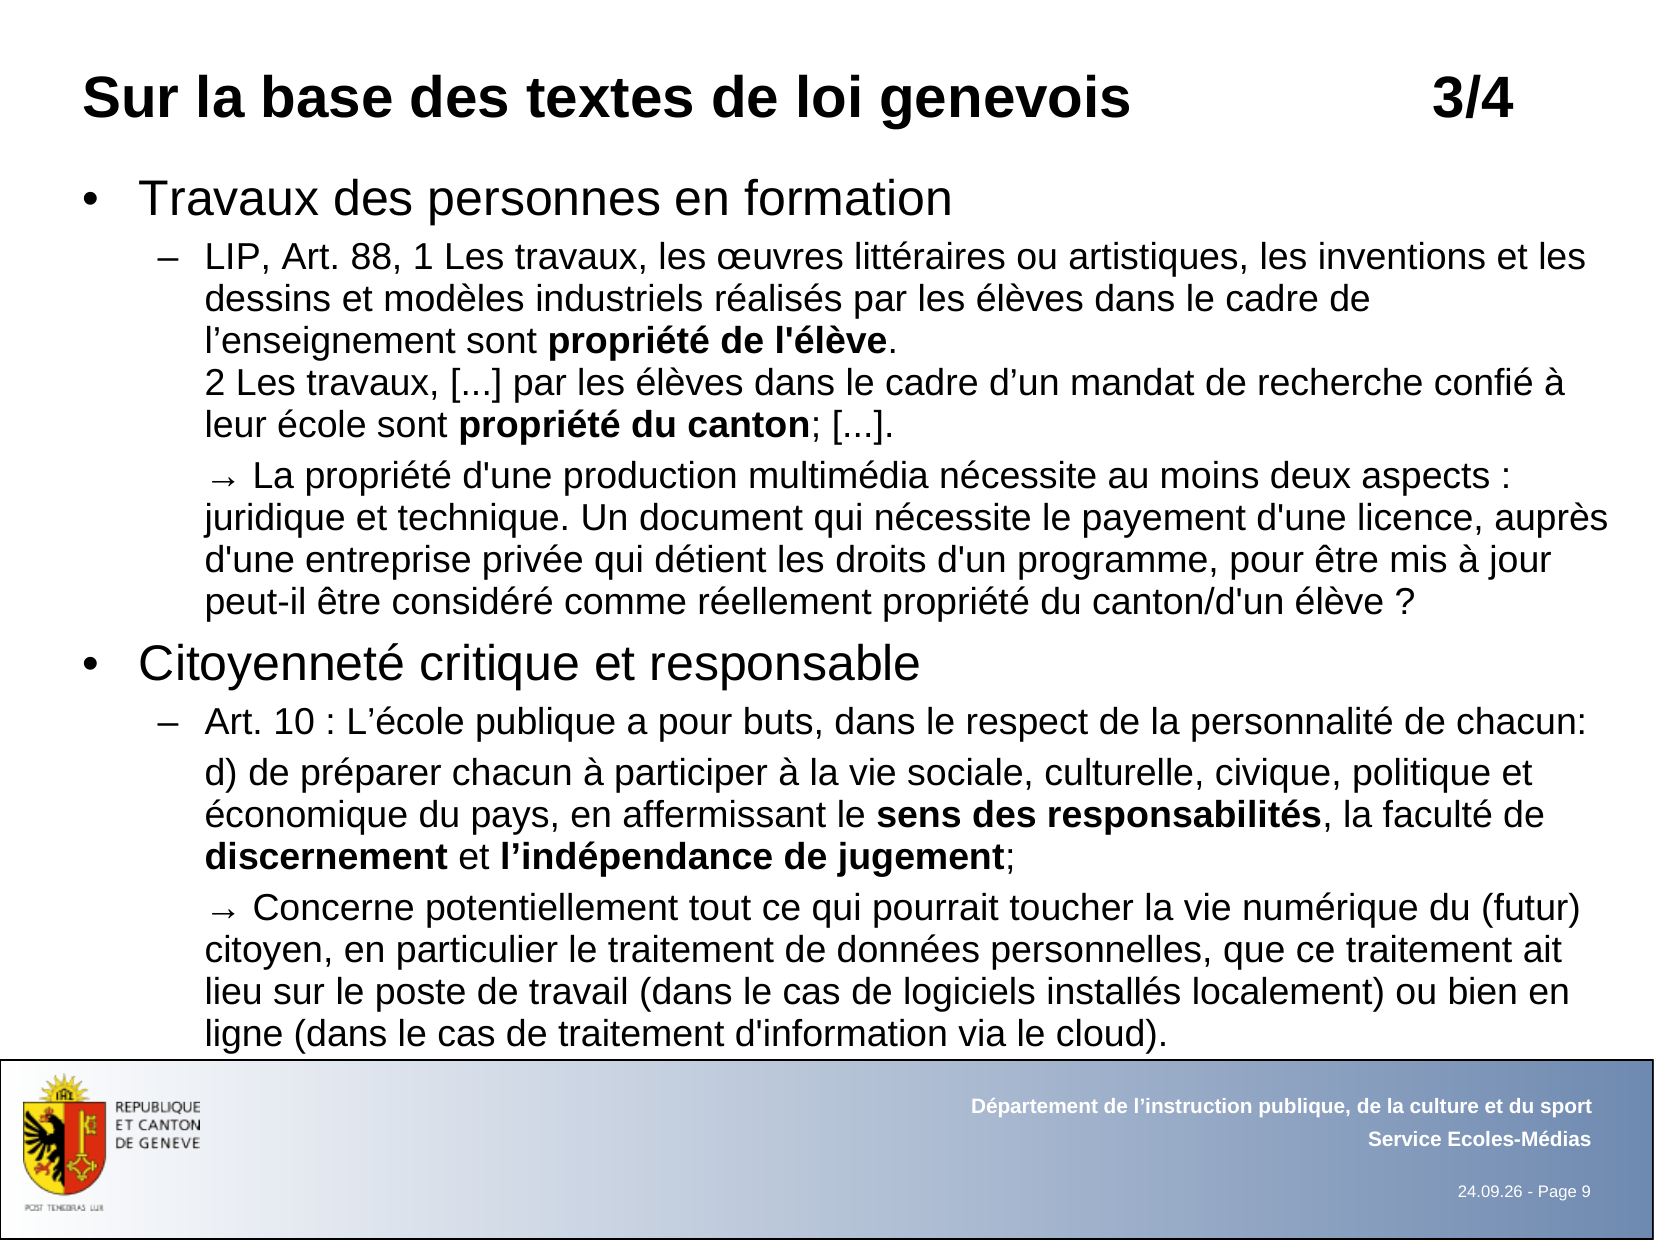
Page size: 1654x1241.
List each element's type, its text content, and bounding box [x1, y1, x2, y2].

list Travaux des personnes en formation LIP, Art. 88, 1 Les travaux, les œuvres littéraires ou artistiques, les inventions et les dessins et modèles industriels réalisés par les élèves dans le cadre de l’enseignement sont propriété de l'élève. 2 Les travaux, [...] par les élèves dans le cadre d’un mandat de recherche confié à leur école sont propriété du canton; [...]. → La propriété d'une production multimédia nécessite au moins deux aspects : juridique et technique. Un document qui nécessite le payement d'une licence, auprès d'une entreprise privée qui détient les droits d'un programme, pour être mis à jour peut-il être considéré comme réellement propriété du canton/d'un élève ? Citoyenneté critique et responsable Art. 10 : L’école publique a pour buts, dans le respect de la personnalité de chacun: d) de préparer chacun à participer à la vie sociale, culturelle, civique, politique et économique du pays, en affermissant le sens des responsabilités, la faculté de discernement et l’indépendance de jugement; → Concerne potentiellement tout ce qui pourrait toucher la vie numérique du (futur) citoyen, en particulier le traitement de données personnelles, que ce traitement ait lieu sur le poste de travail (dans le cas de logiciels installés localement) ou bien en ligne (dans le cas de traitement d'information via le cloud). [82, 170, 1625, 1061]
title Sur la base des textes de loi genevois 3/4 [82, 23, 1571, 170]
picture [23, 1073, 200, 1211]
